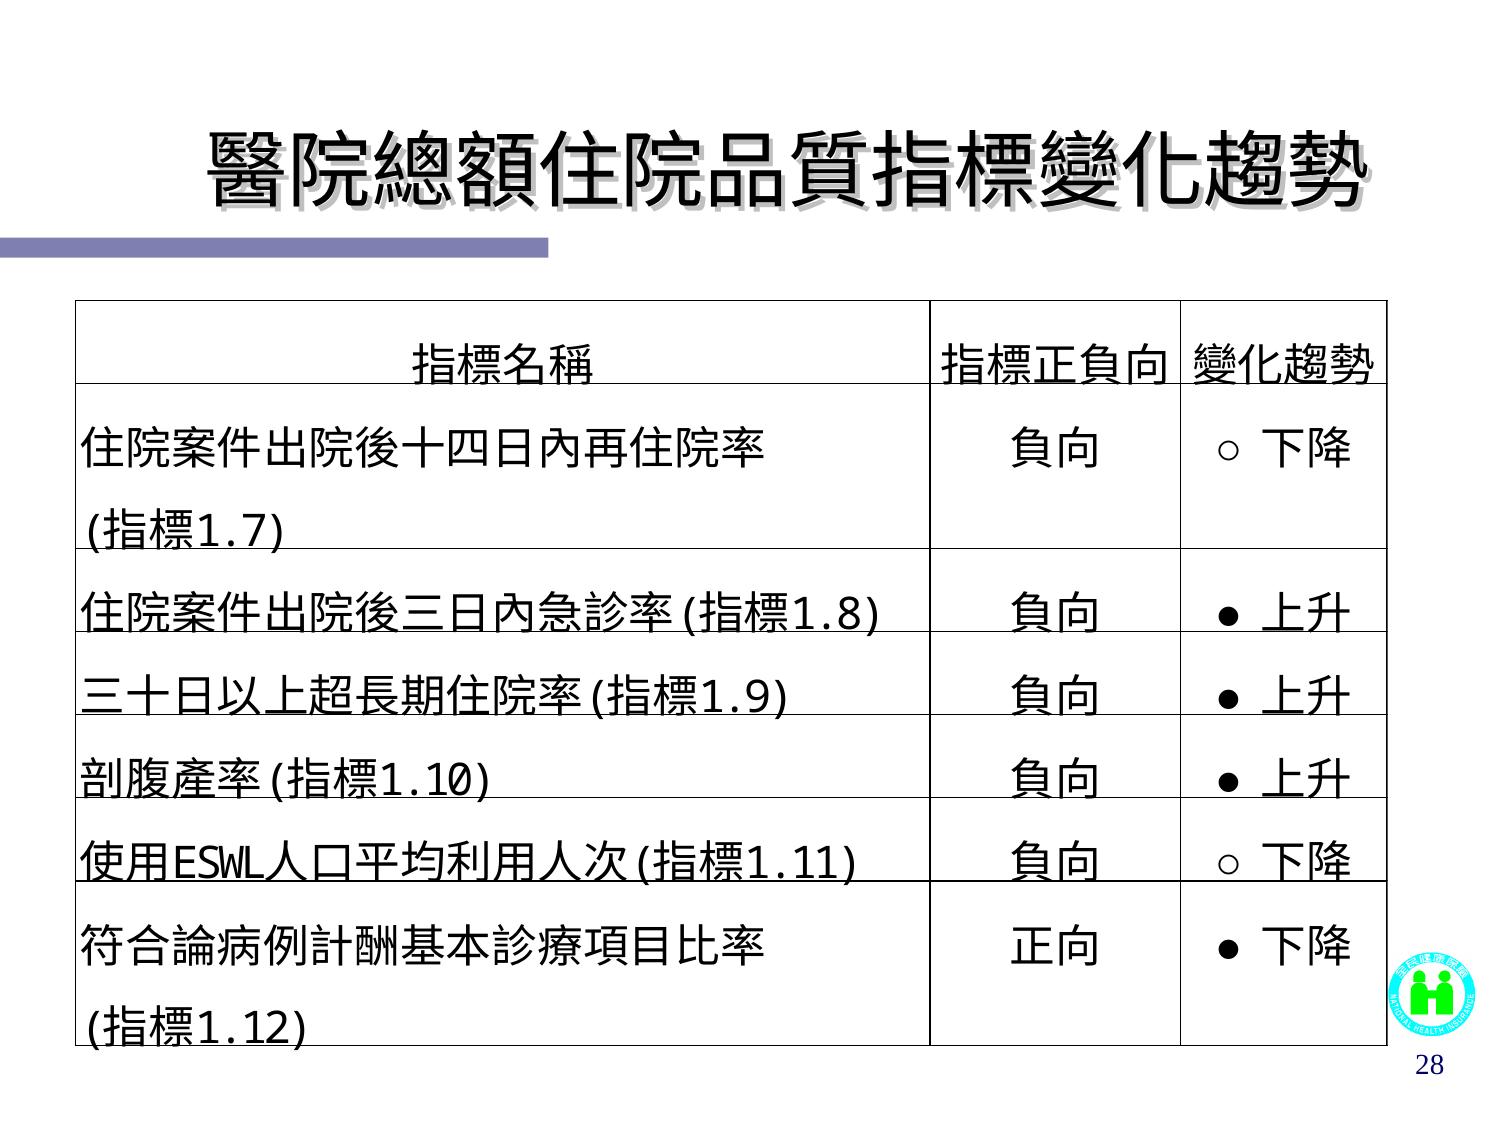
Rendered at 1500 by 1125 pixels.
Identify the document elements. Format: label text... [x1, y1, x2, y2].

text_box [1400, 1037, 1476, 1125]
chart [75, 299, 1388, 1085]
title 醫院總額住院品質指標變化趨勢 [150, 37, 1426, 225]
